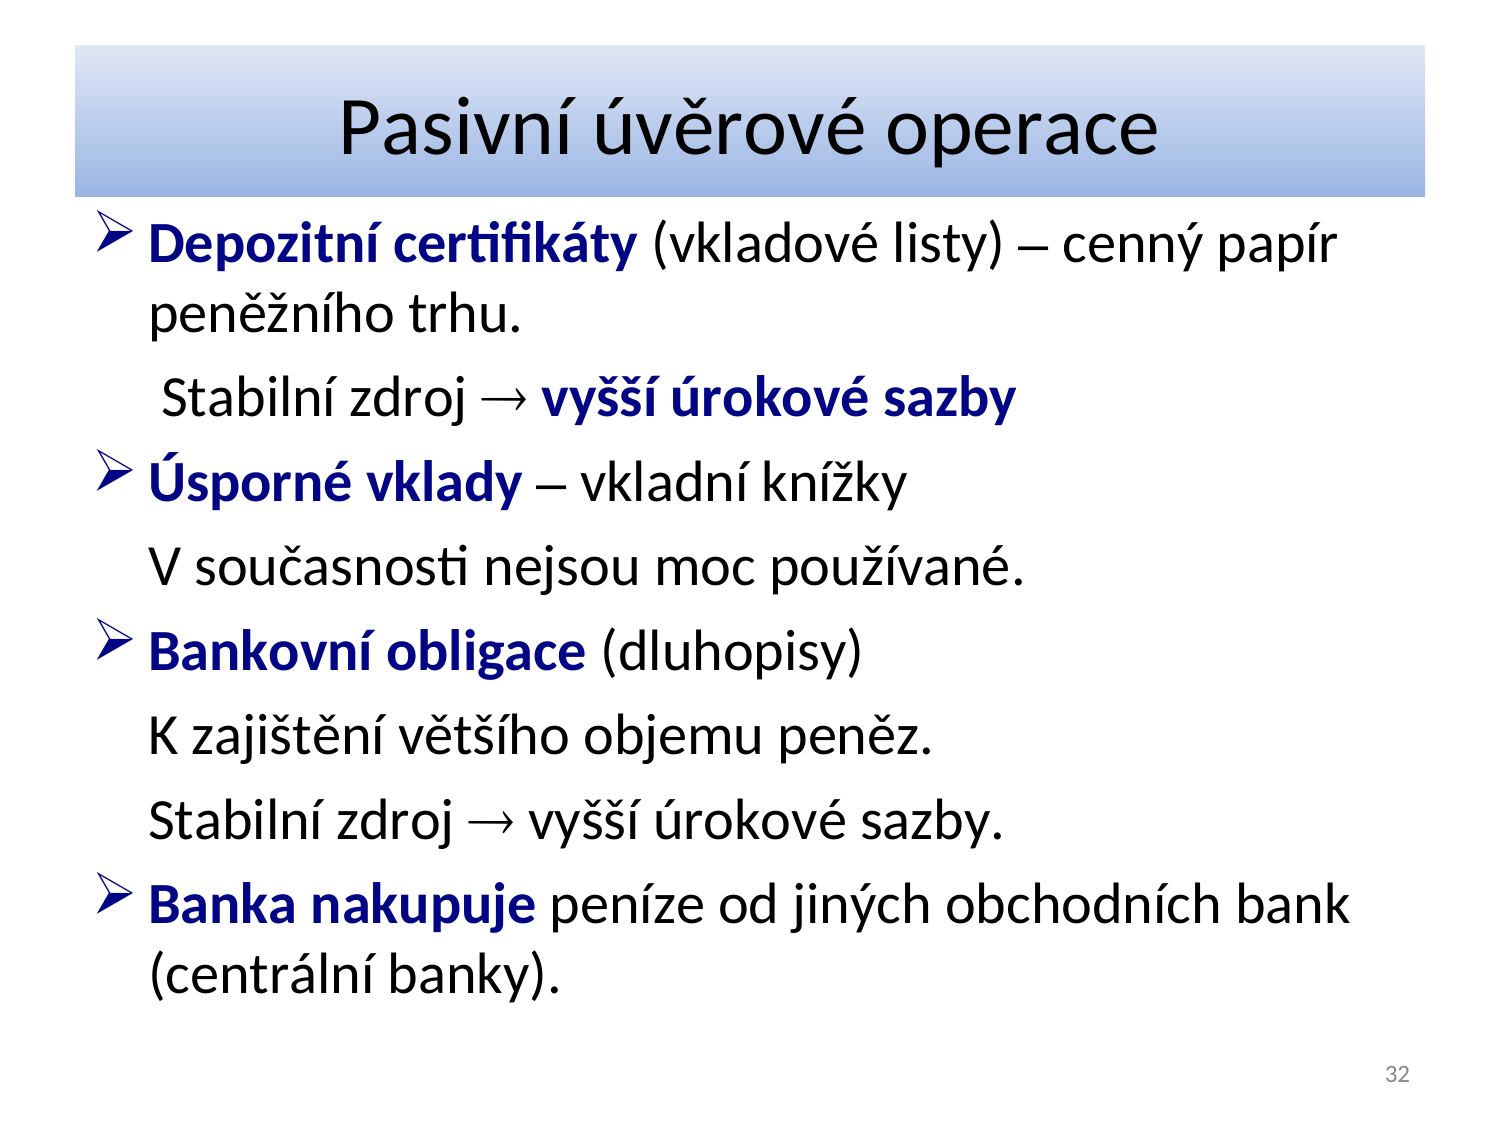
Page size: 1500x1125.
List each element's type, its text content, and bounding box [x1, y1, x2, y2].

list Depozitní certifikáty (vkladové listy) ‒ cenný papír peněžního trhu. Stabilní zdroj  vyšší úrokové sazby Úsporné vklady ‒ vkladní knížky V současnosti nejsou moc používané. Bankovní obligace (dluhopisy) K zajištění většího objemu peněz. Stabilní zdroj  vyšší úrokové sazby. Banka nakupuje peníze od jiných obchodních bank (centrální banky). [76, 196, 1427, 1035]
text_box <číslo> [1074, 1042, 1426, 1103]
title Pasivní úvěrové operace [75, 45, 1426, 197]
